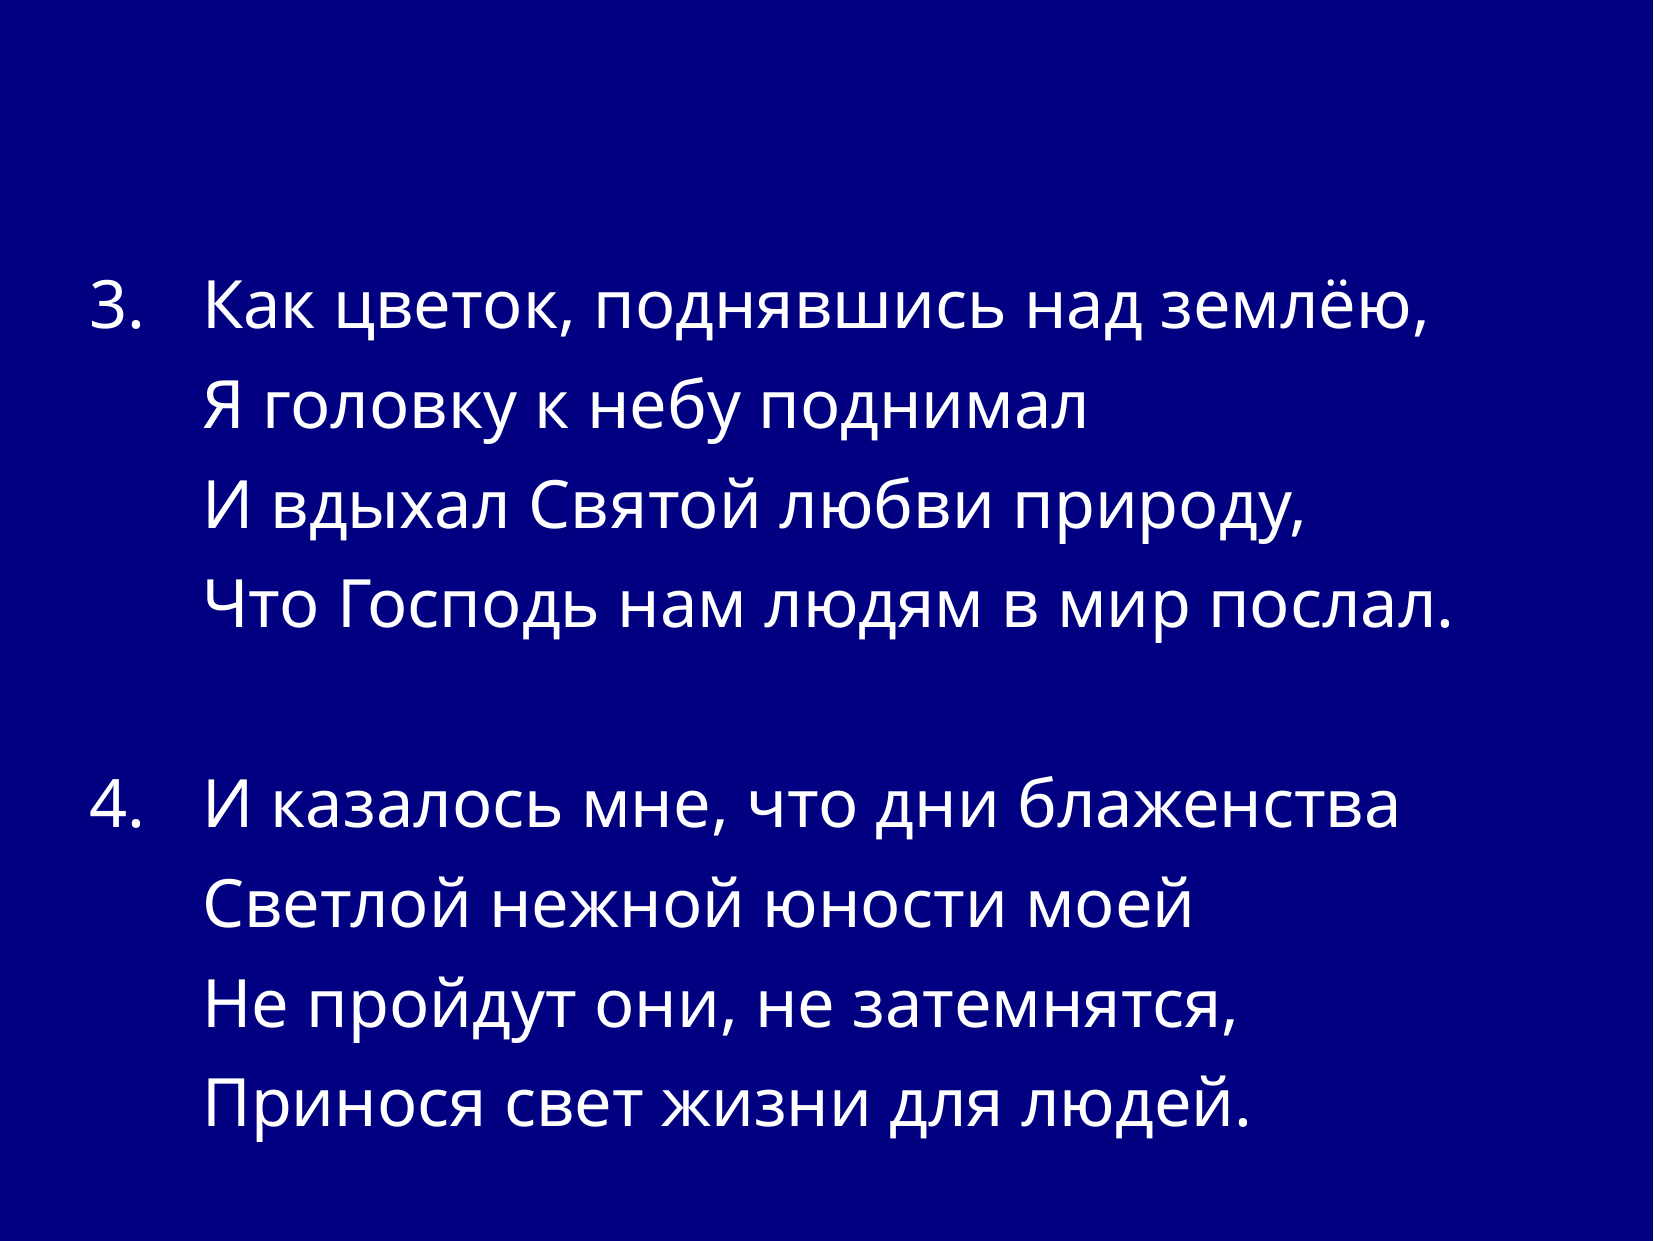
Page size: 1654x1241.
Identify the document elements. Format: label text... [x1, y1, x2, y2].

text_box 3. Как цветок, поднявшись над землёю, Я головку к небу поднимал И вдыхал Святой любви природу, Что Господь нам людям в мир послал. 4. И казалось мне, что дни блаженства Светлой нежной юности моей Не пройдут они, не затемнятся, Принося свет жизни для людей. [75, 150, 1576, 1163]
